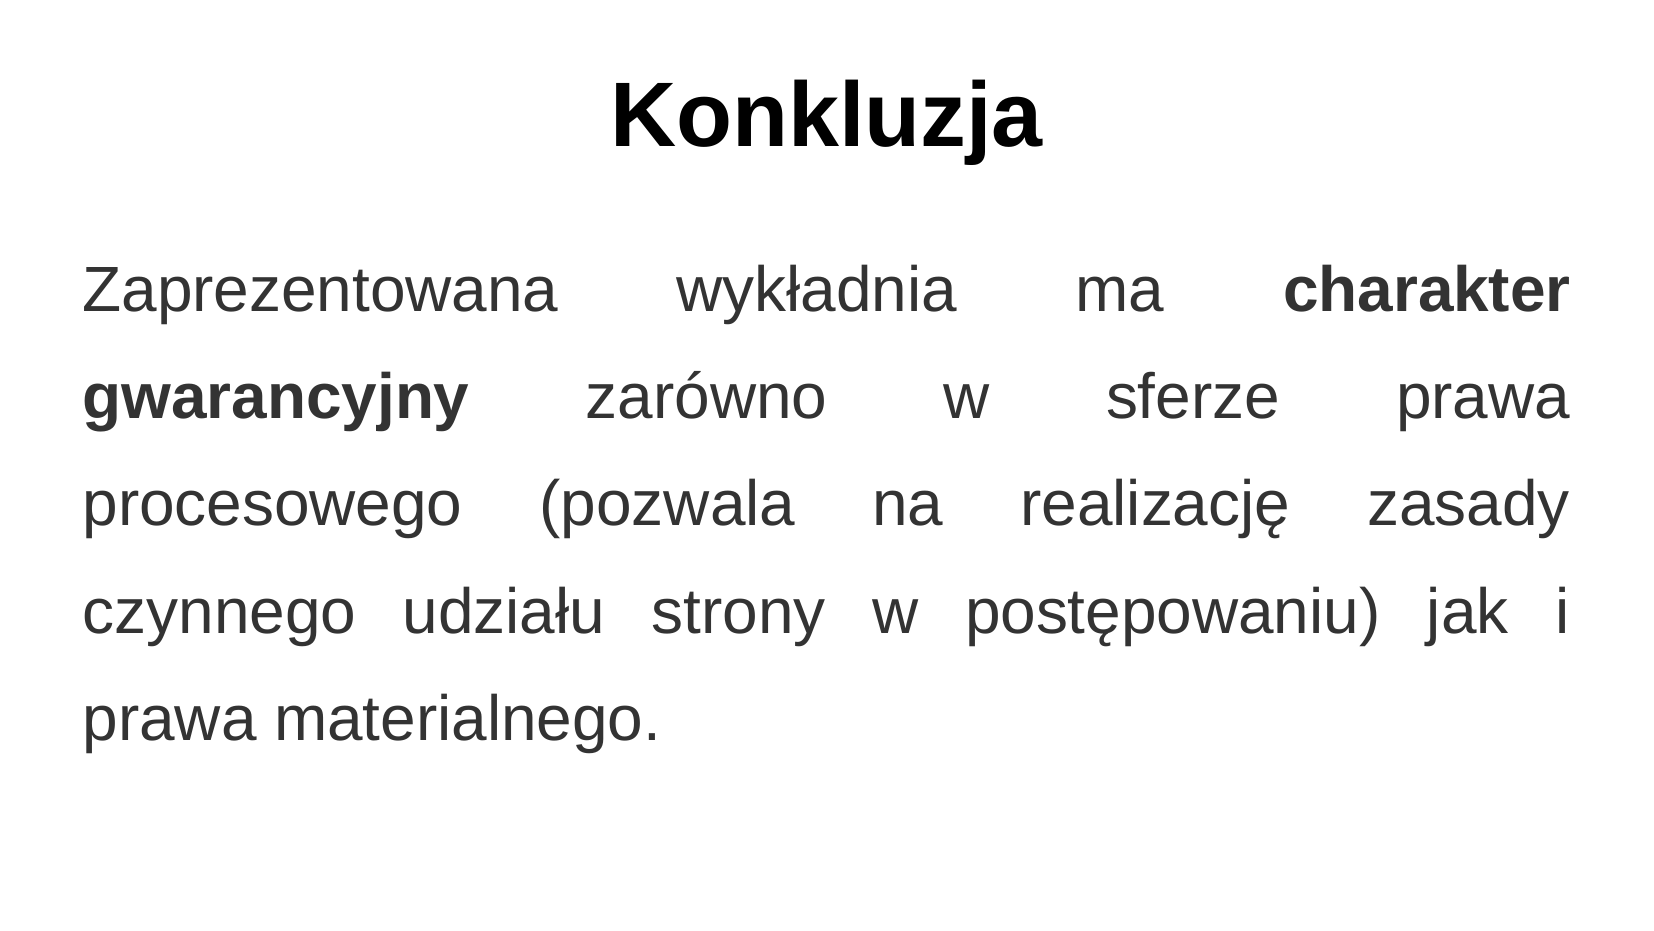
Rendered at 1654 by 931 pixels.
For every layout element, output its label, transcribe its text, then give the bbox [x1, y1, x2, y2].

title Konkluzja [82, 37, 1571, 193]
list Zaprezentowana wykładnia ma charakter gwarancyjny zarówno w sferze prawa procesowego (pozwala na realizację zasady czynnego udziału strony w postępowaniu) jak i prawa materialnego. [82, 217, 1571, 758]
